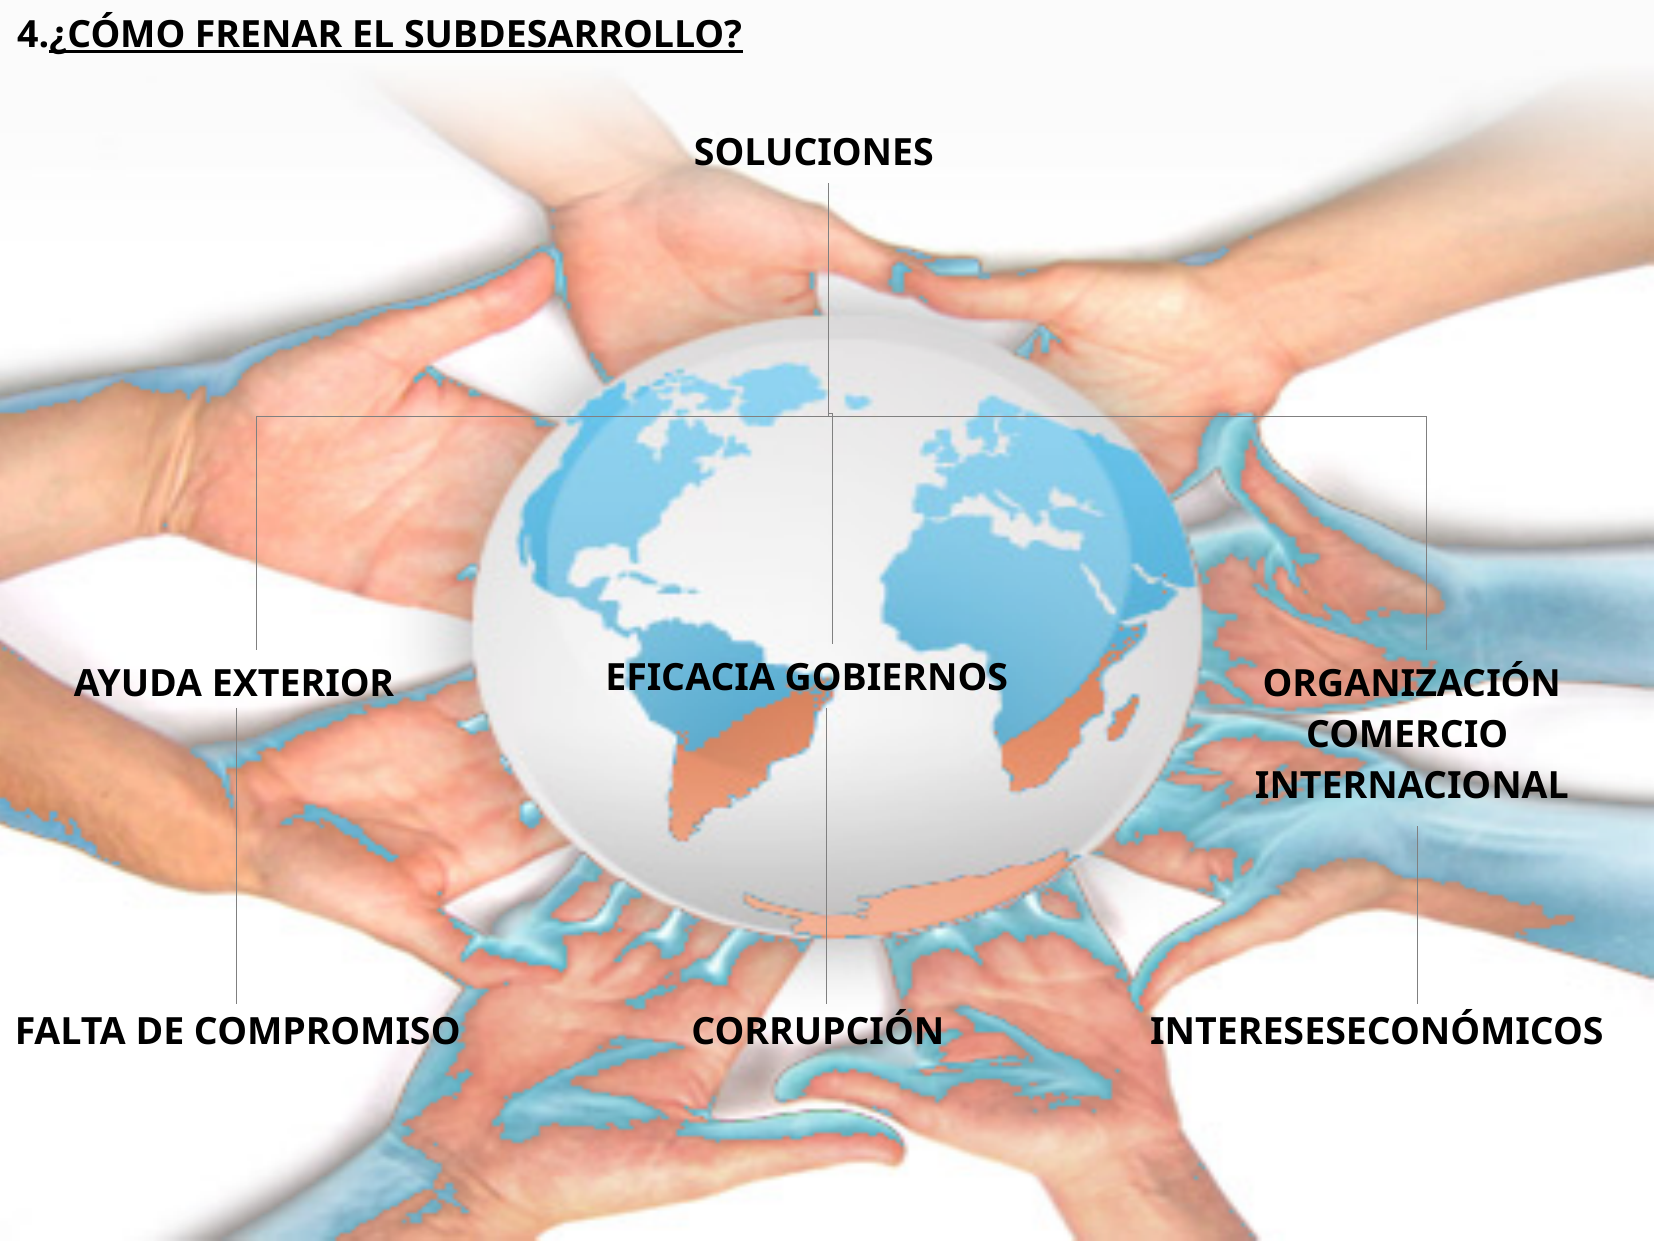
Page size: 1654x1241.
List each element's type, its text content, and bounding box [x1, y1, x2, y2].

text_box ORGANIZACIÓN COMERCIO INTERNACIONAL [1240, 649, 1614, 799]
text_box CORRUPCIÓN [676, 997, 987, 1058]
text_box AYUDA EXTERIOR [59, 649, 455, 710]
text_box INTERESESECONÓMICOS [1135, 997, 1654, 1058]
text_box FALTA DE COMPROMISO [0, 997, 528, 1058]
text_box SOLUCIONES [679, 117, 979, 178]
text_box 4.¿CÓMO FRENAR EL SUBDESARROLLO? [2, 0, 871, 60]
text_box EFICACIA GOBIERNOS [590, 643, 1076, 703]
picture [0, 0, 1654, 1241]
